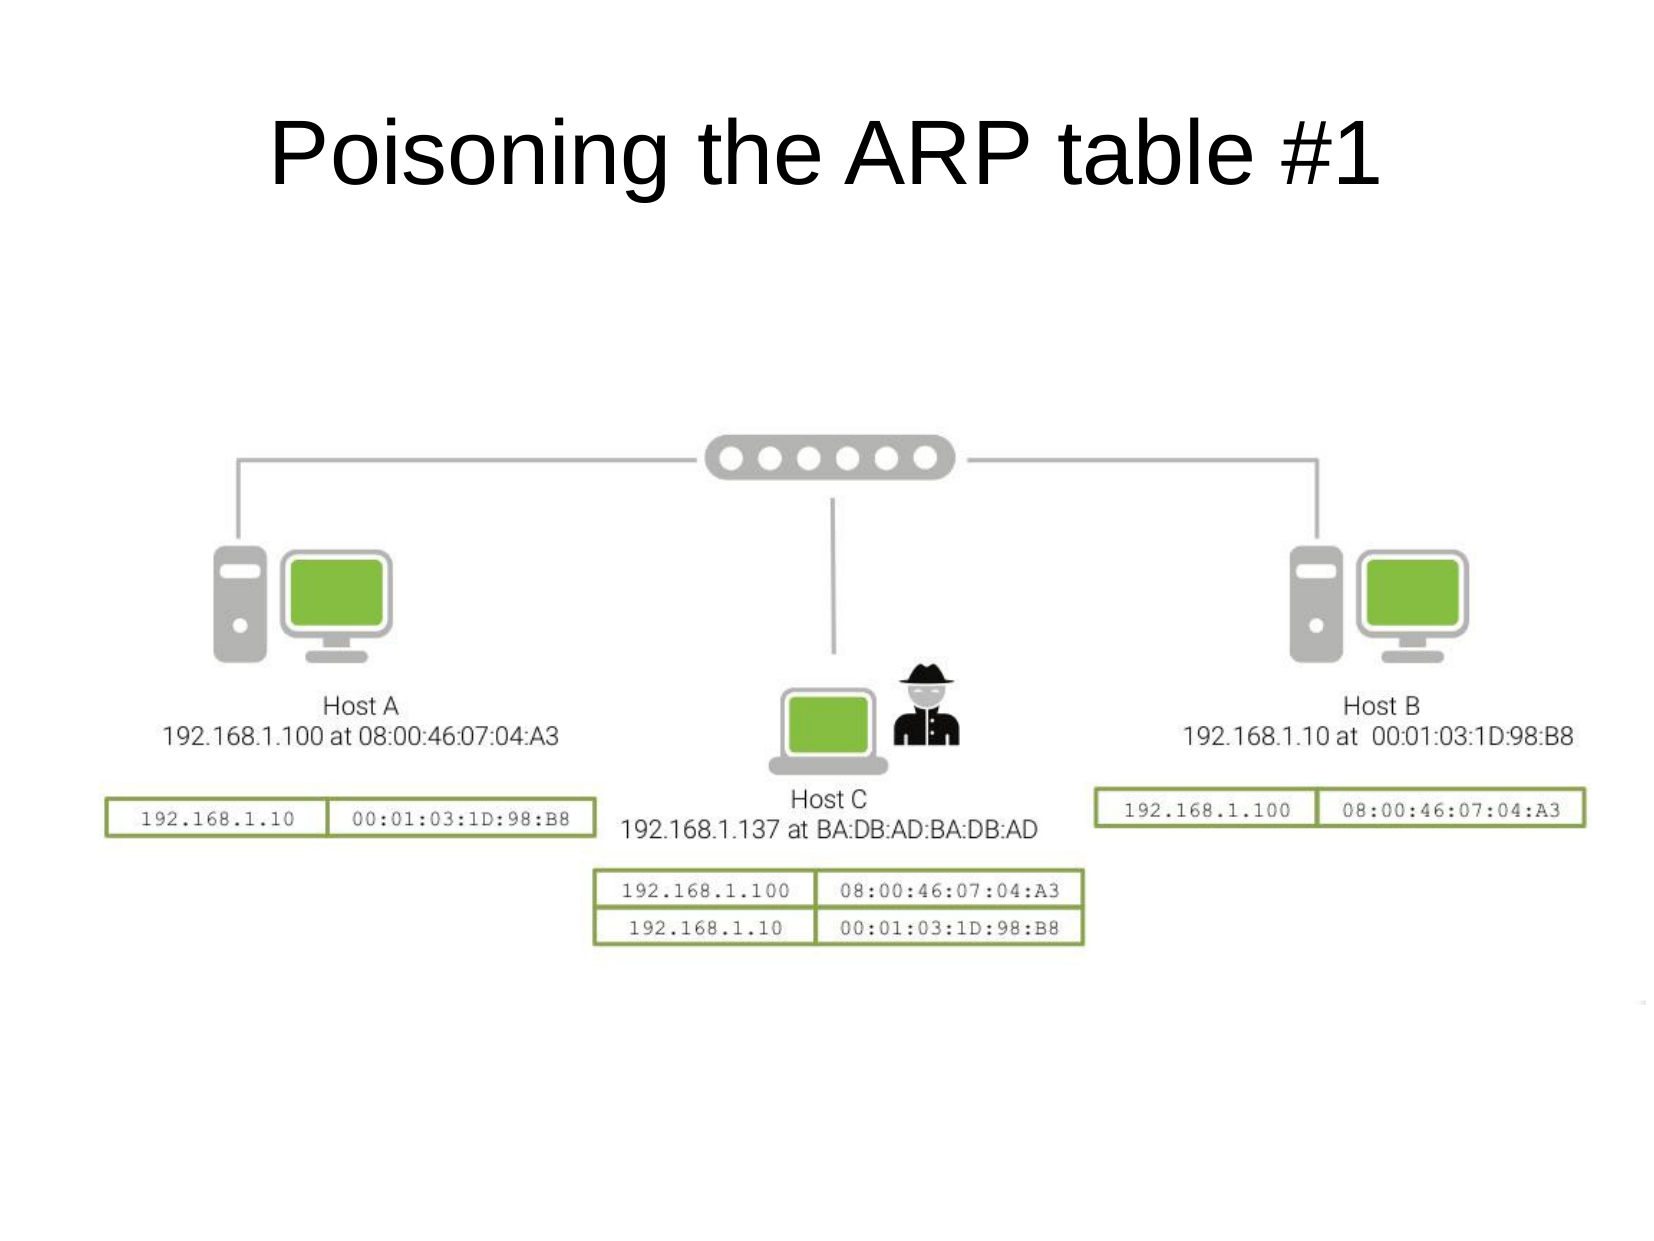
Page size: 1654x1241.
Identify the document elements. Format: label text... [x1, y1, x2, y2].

title Poisoning the ARP table #1 [82, 49, 1571, 257]
picture [30, 346, 1646, 1006]
